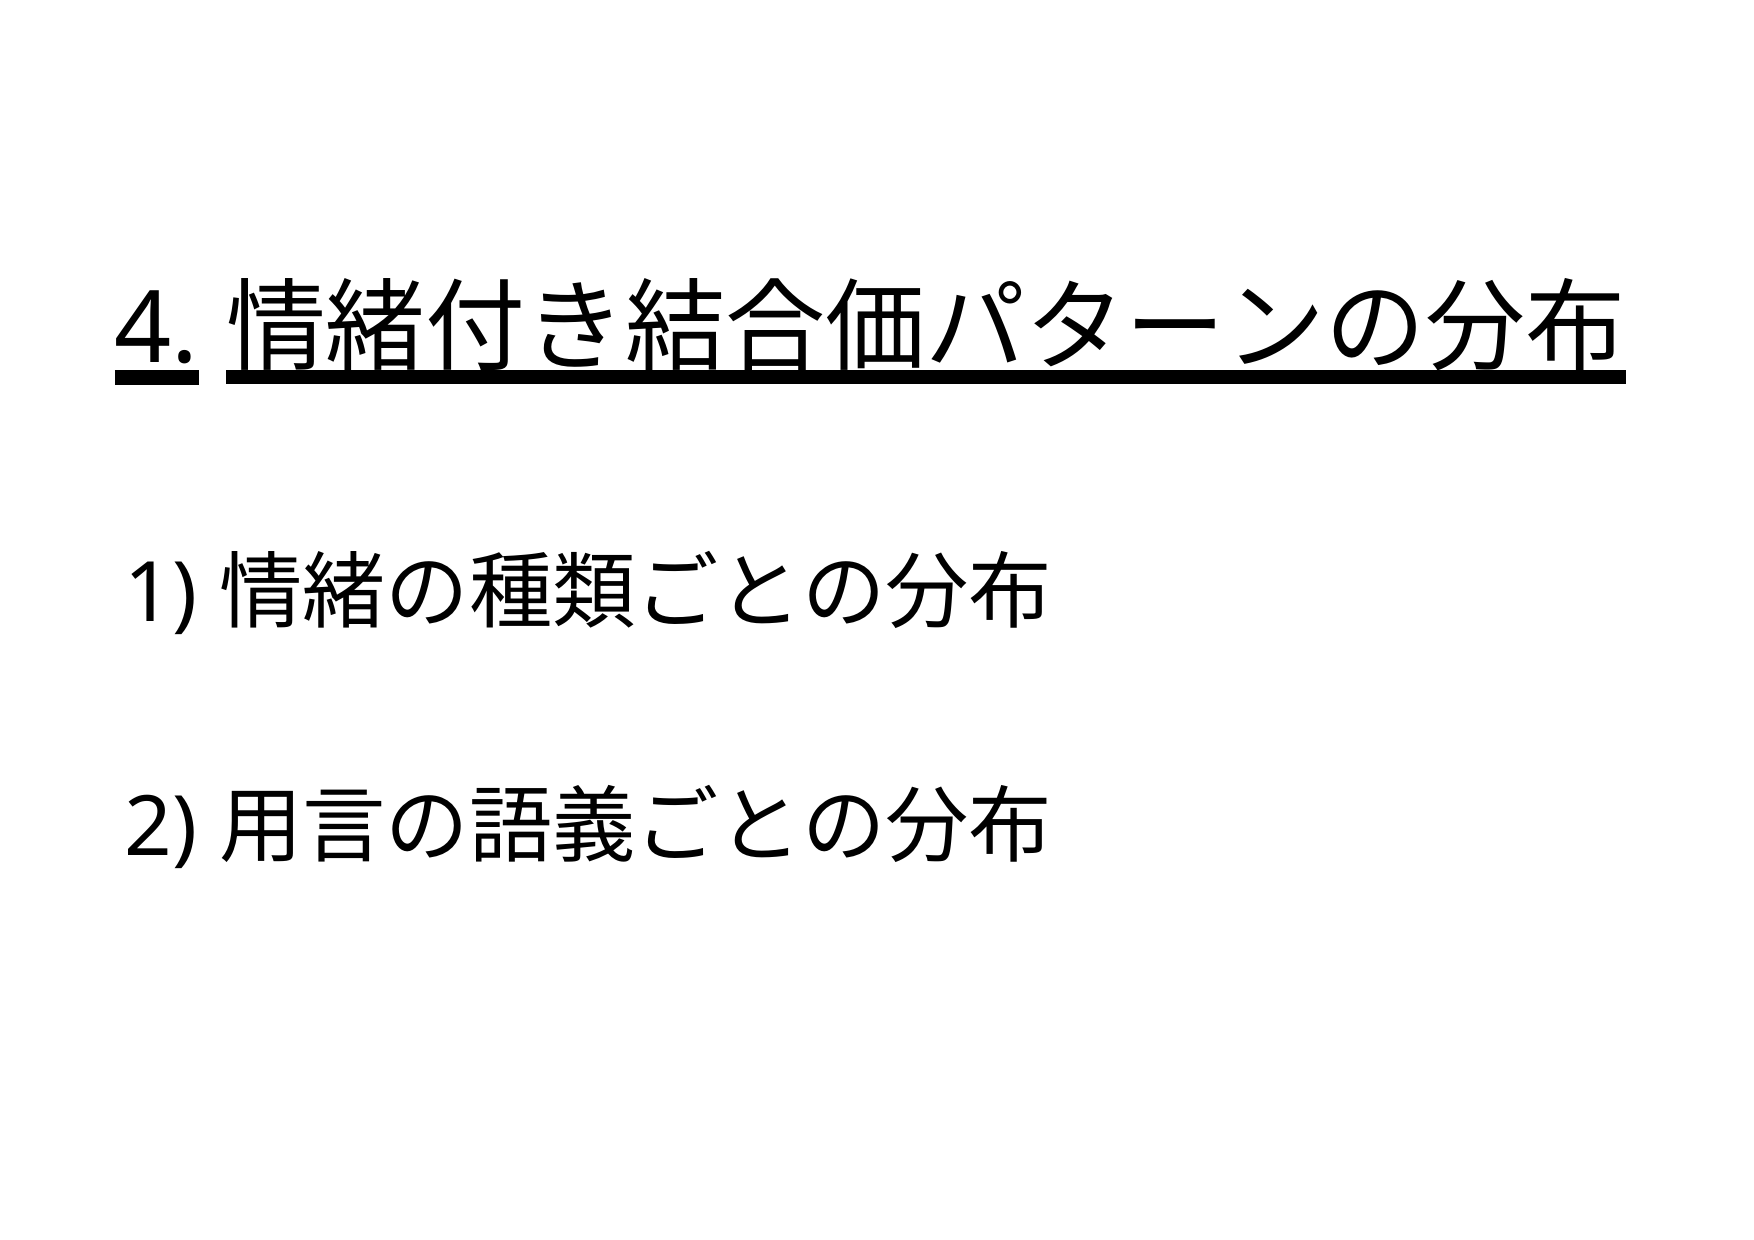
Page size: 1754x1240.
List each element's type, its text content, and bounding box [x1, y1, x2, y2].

text_box 4.情緒付き結合価パターンの分布 [114, 246, 1639, 367]
text_box 1)情緒の種類ごとの分布 2)用言の語義ごとの分布 [124, 524, 1060, 824]
